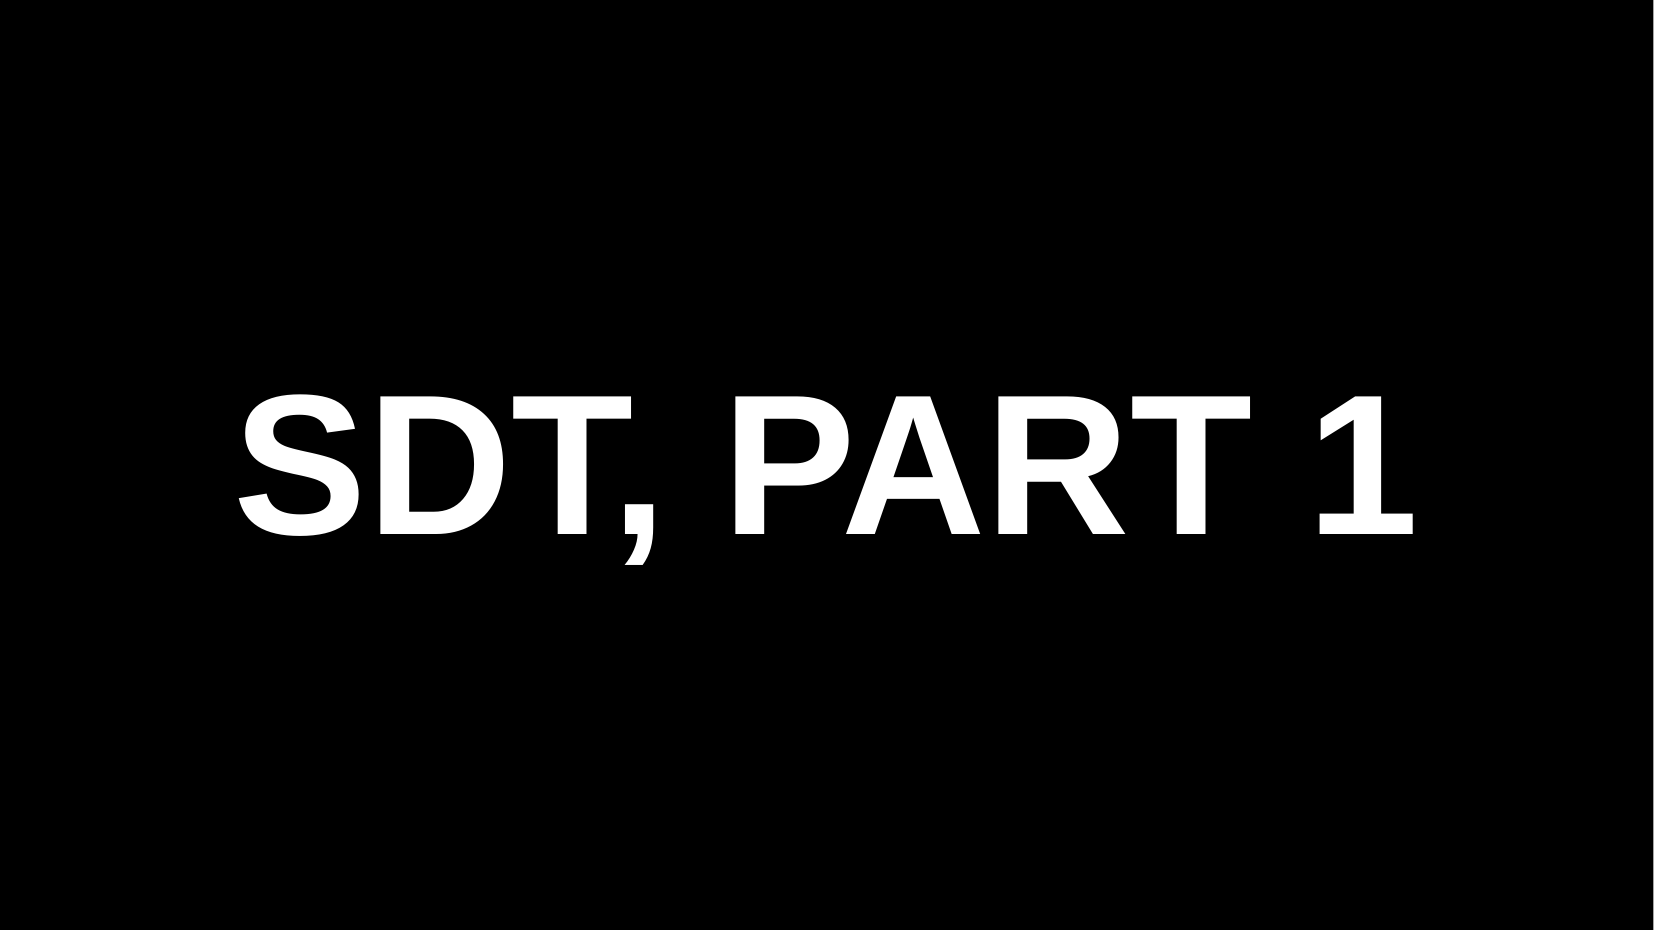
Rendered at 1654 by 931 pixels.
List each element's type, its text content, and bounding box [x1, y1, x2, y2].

subtitle SDT, PART 1 [82, 0, 1571, 931]
